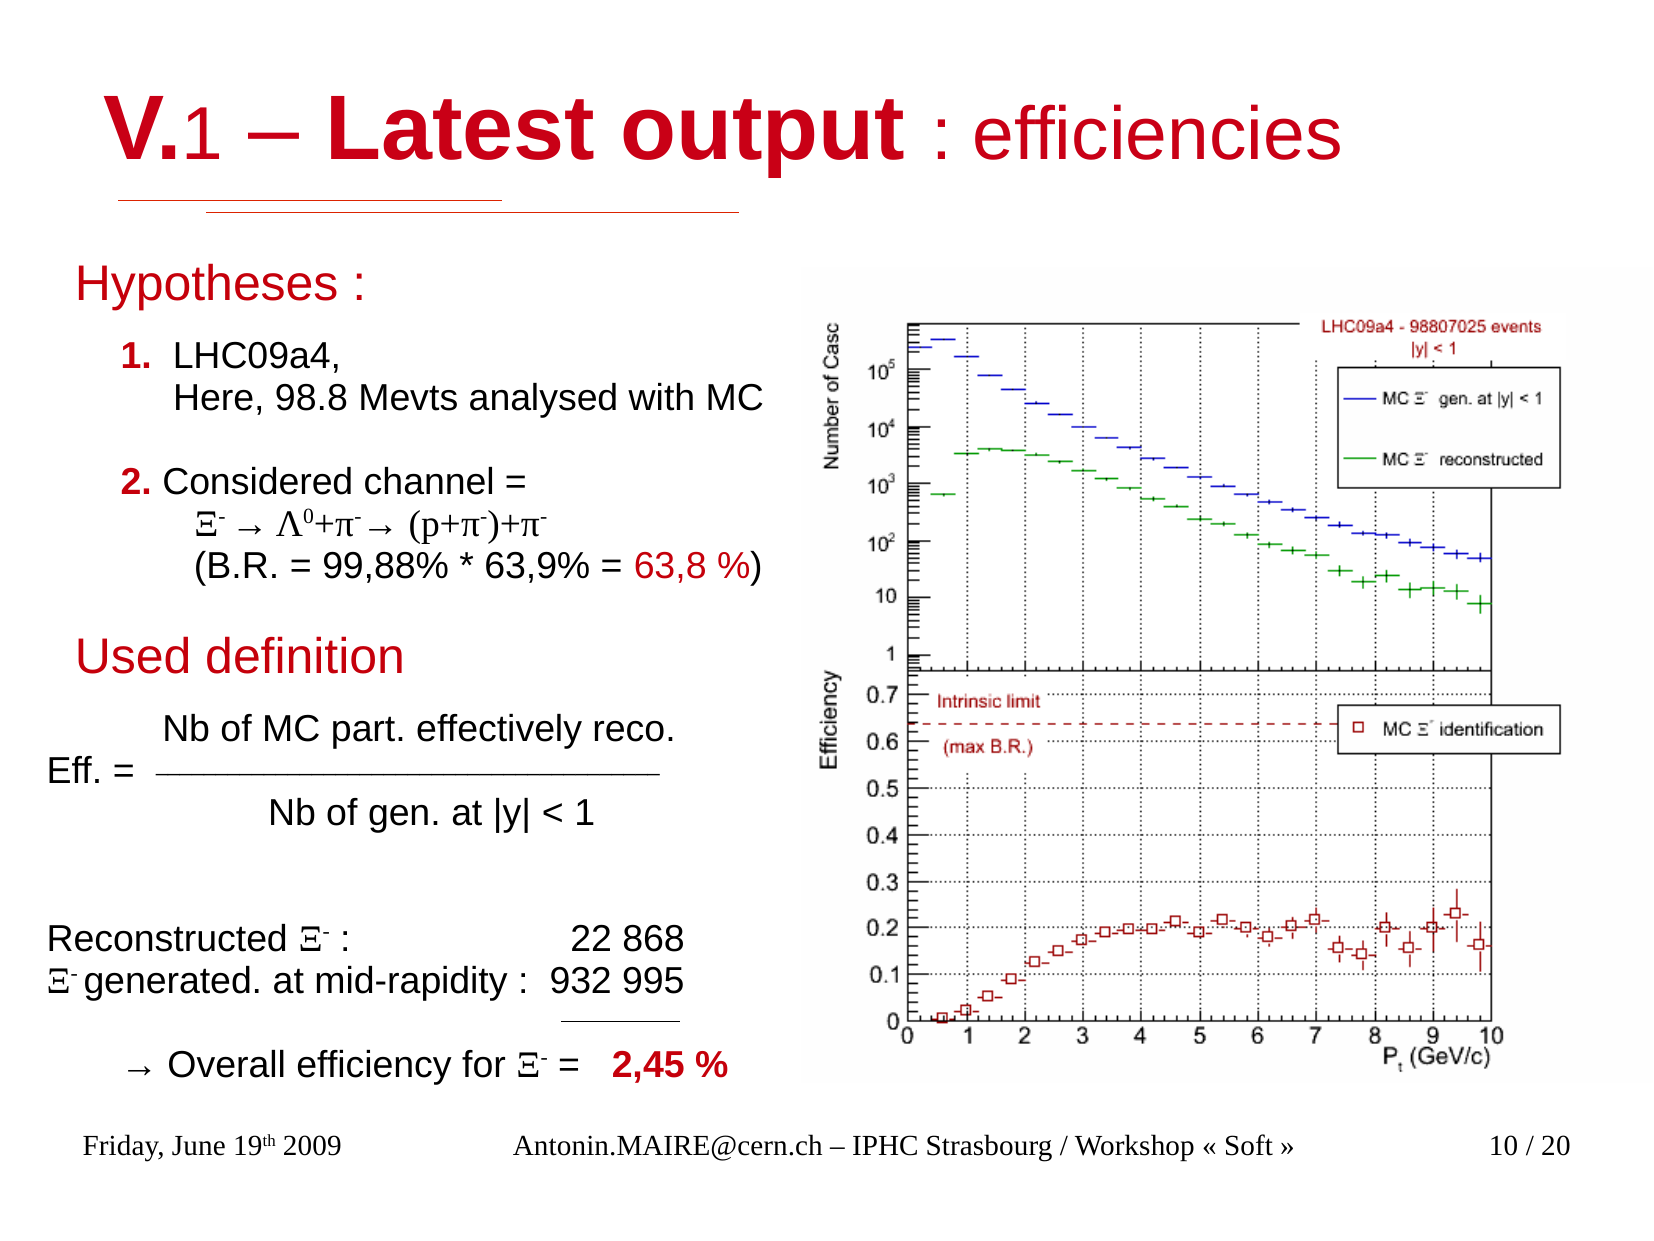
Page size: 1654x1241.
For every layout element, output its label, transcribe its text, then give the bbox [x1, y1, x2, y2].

title V.1 – Latest output : efficiencies [29, 49, 1625, 207]
text_box Hypotheses : 1. LHC09a4, Here, 98.8 Mevts analysed with MC 2. Considered channel = Ξ- → Λ0+π-→ (p+π-)+π- (B.R. = 99,88% * 63,9% = 63,8 %) Used definition Nb of MC part. effectively reco. Eff. = __________________________________________ Nb of gen. at |y| < 1 Reconstructed Ξ- : 22 868 Ξ- generated. at mid-rapidity : 932 995 → Overall efficiency for Ξ- = 2,45 % [31, 248, 778, 1123]
picture [801, 267, 1654, 1083]
